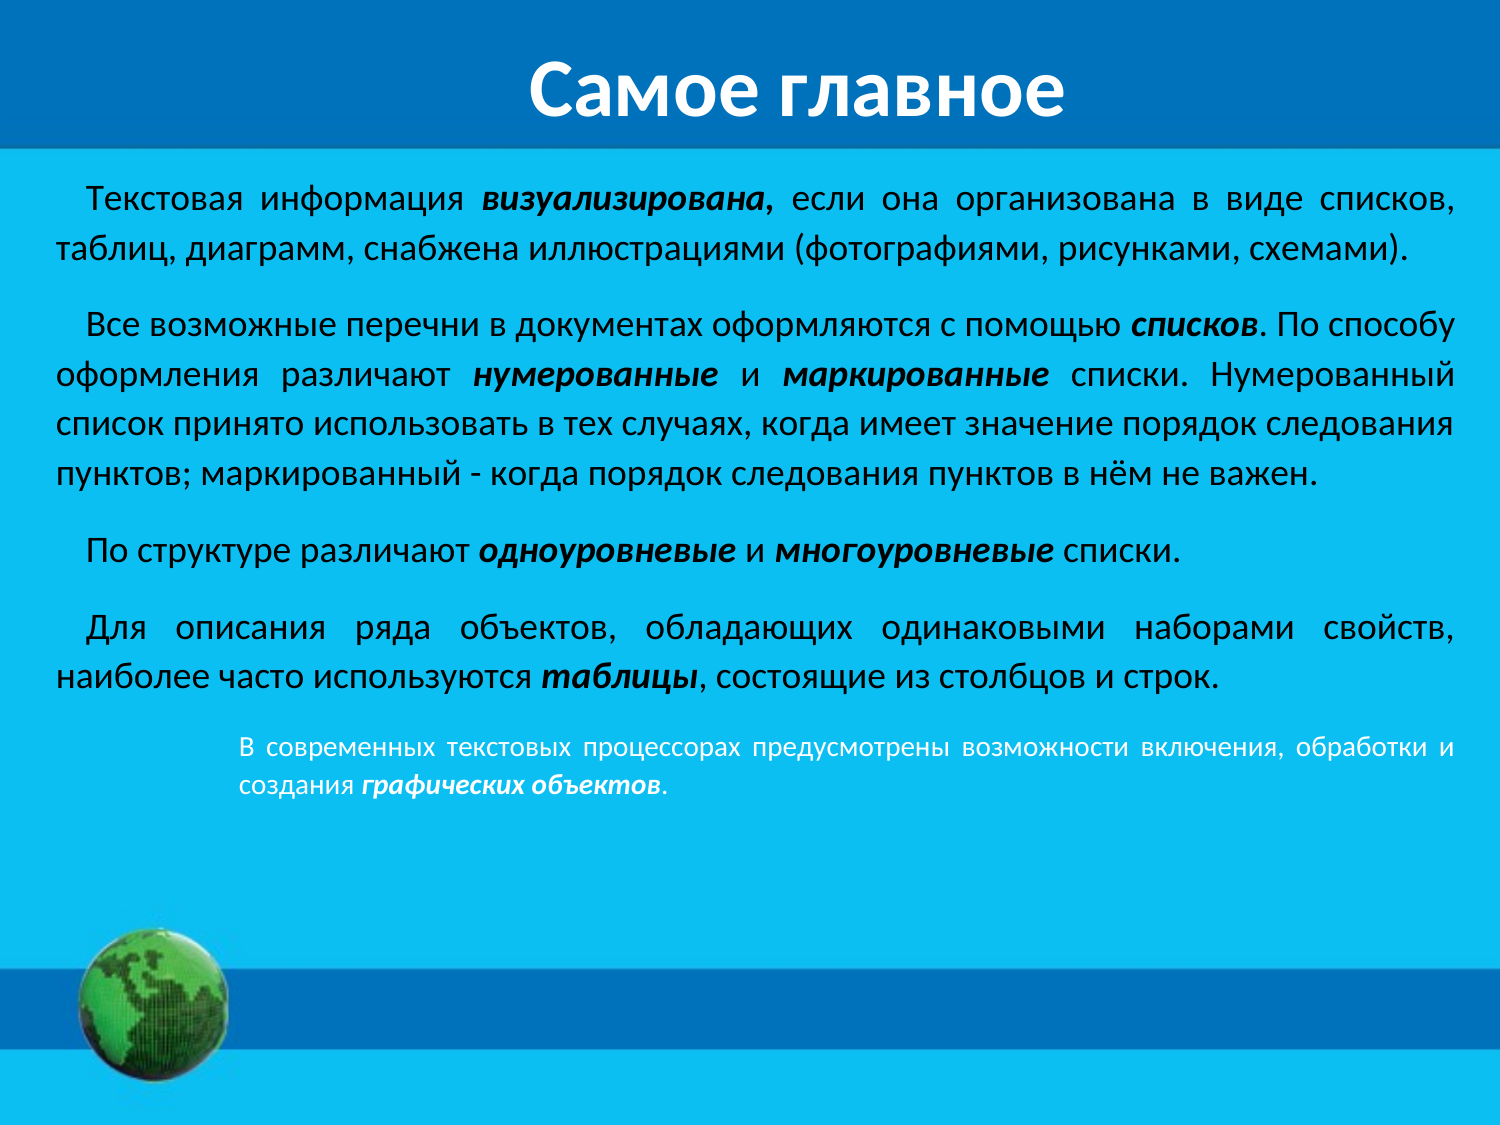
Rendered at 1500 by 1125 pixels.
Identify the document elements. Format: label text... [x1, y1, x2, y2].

text_box Самое главное [171, 30, 1425, 135]
text_box Текстовая информация визуализирована, если она организована в виде списков, таблиц, диаграмм, снабжена иллюстрациями (фотографиями, рисунками, схемами). Все возможные перечни в документах оформляются с помощью списков. По способу оформления различают нумерованные и маркированные списки. Нумерованный список принято использовать в тех случаях, когда имеет значение порядок следования пунктов; маркированный - когда порядок следования пунктов в нём не важен. По структуре различают одноуровневые и многоуровневые списки. Для описания ряда объектов, обладающих одинаковыми наборами свойств, наиболее часто используются таблицы, состоящие из столбцов и строк. В современных текстовых процессорах предусмотрены возможности включения, обработки и создания графических объектов. [41, 160, 1471, 809]
picture [0, 924, 1500, 1084]
picture [0, 0, 1500, 146]
